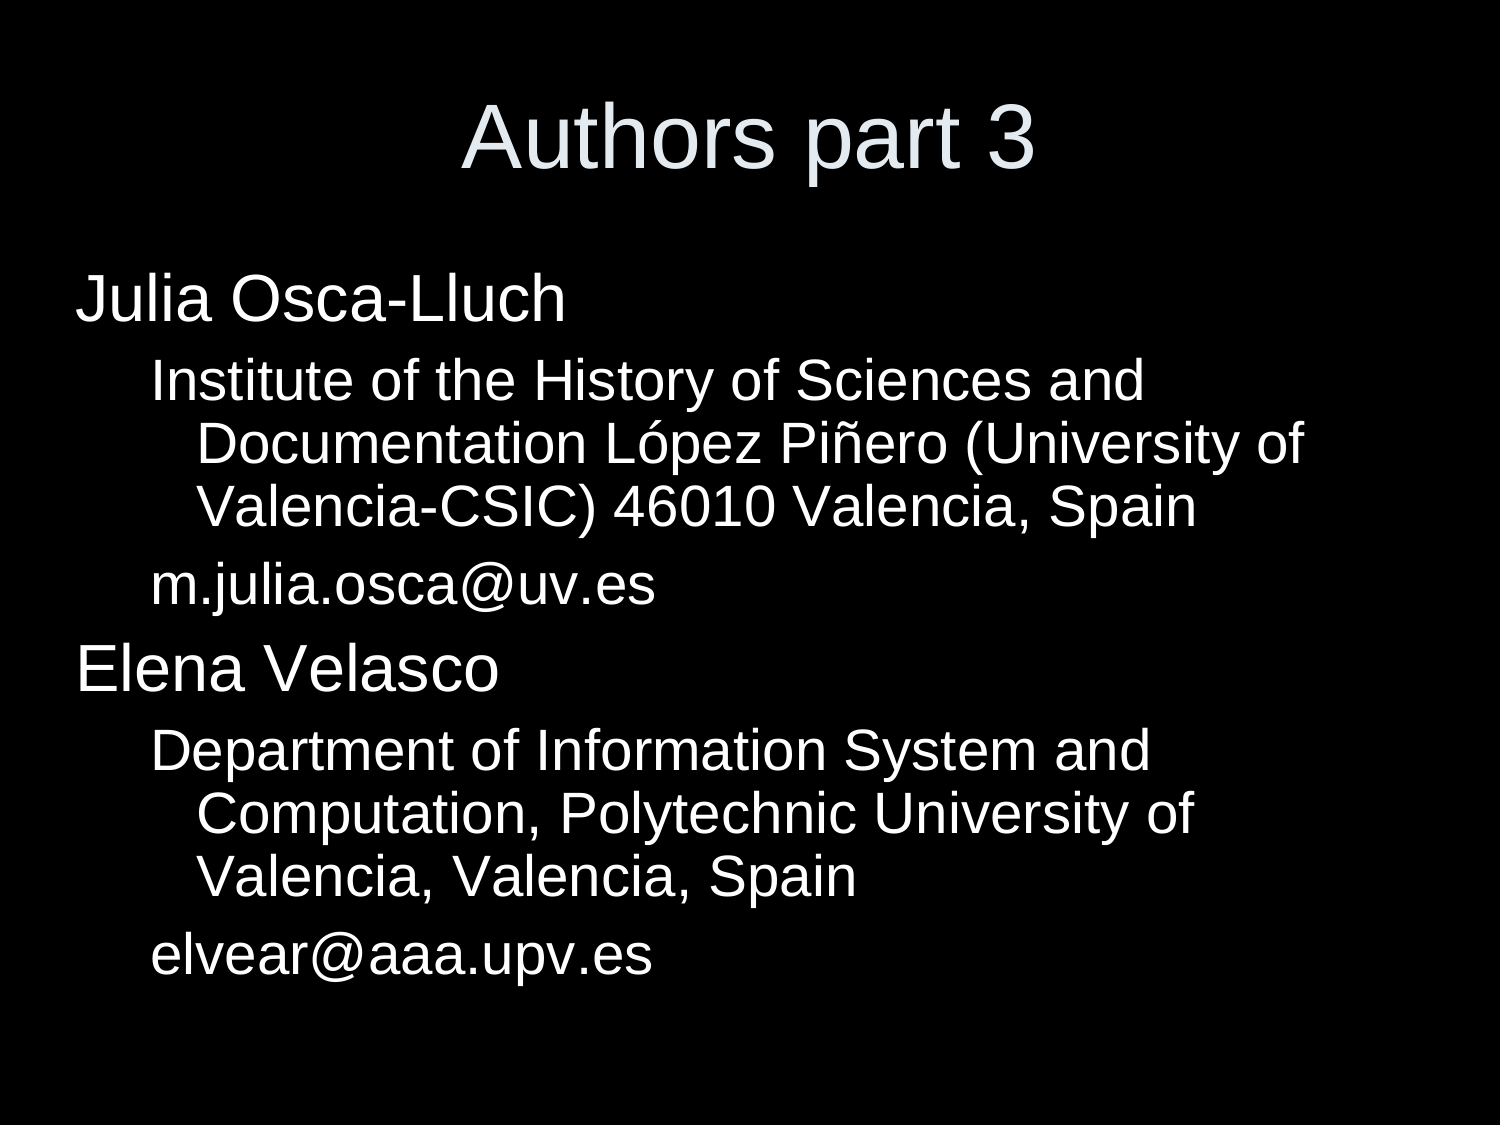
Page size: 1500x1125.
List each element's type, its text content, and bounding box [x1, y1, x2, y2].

list Julia Osca-Lluch Institute of the History of Sciences and Documentation López Piñero (University of Valencia-CSIC) 46010 Valencia, Spain m.julia.osca@uv.es Elena Velasco Department of Information System and Computation, Polytechnic University of Valencia, Valencia, Spain elvear@aaa.upv.es [75, 262, 1426, 1036]
title Authors part 3 [75, 28, 1426, 250]
